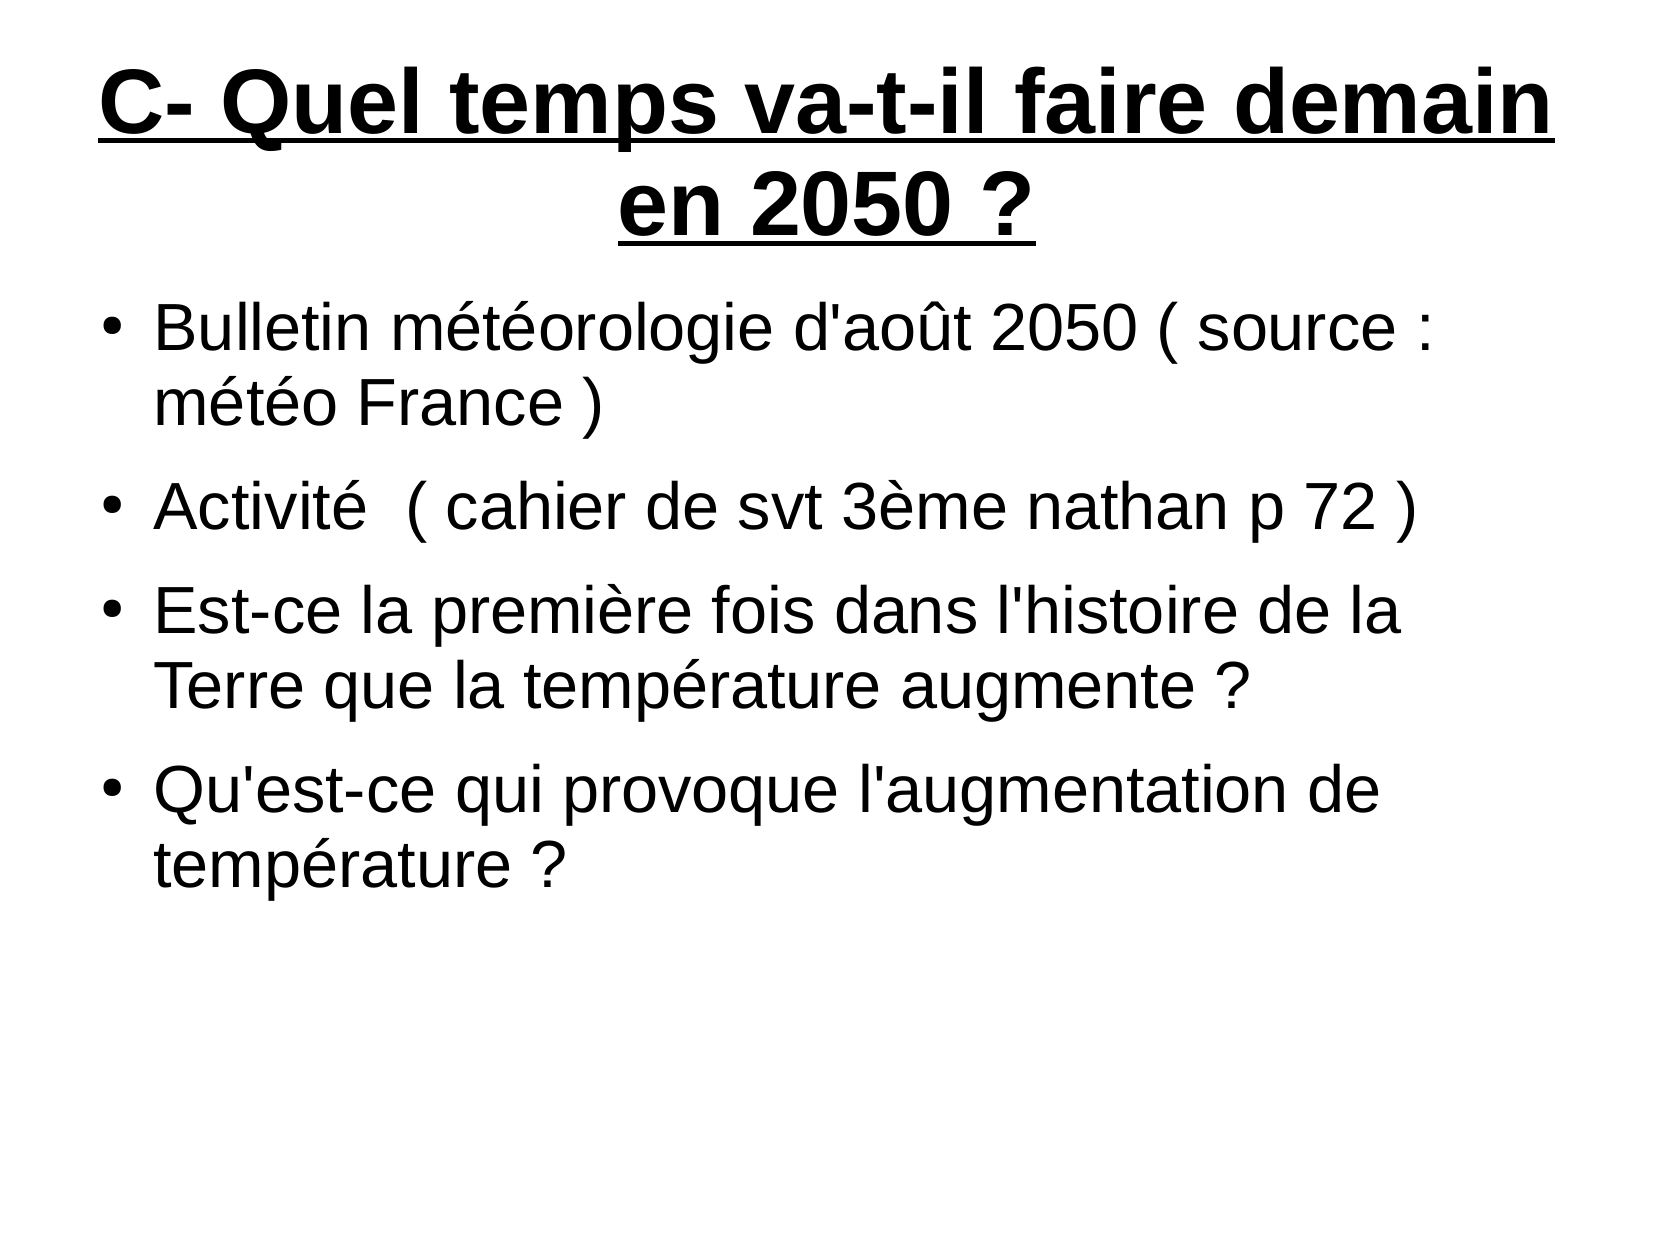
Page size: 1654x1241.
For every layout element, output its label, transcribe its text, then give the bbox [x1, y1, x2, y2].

list Bulletin météorologie d'août 2050 ( source : météo France ) Activité ( cahier de svt 3ème nathan p 72 ) Est-ce la première fois dans l'histoire de la Terre que la température augmente ? Qu'est-ce qui provoque l'augmentation de température ? [82, 290, 1571, 1109]
title C- Quel temps va-t-il faire demain en 2050 ? [82, 49, 1571, 257]
